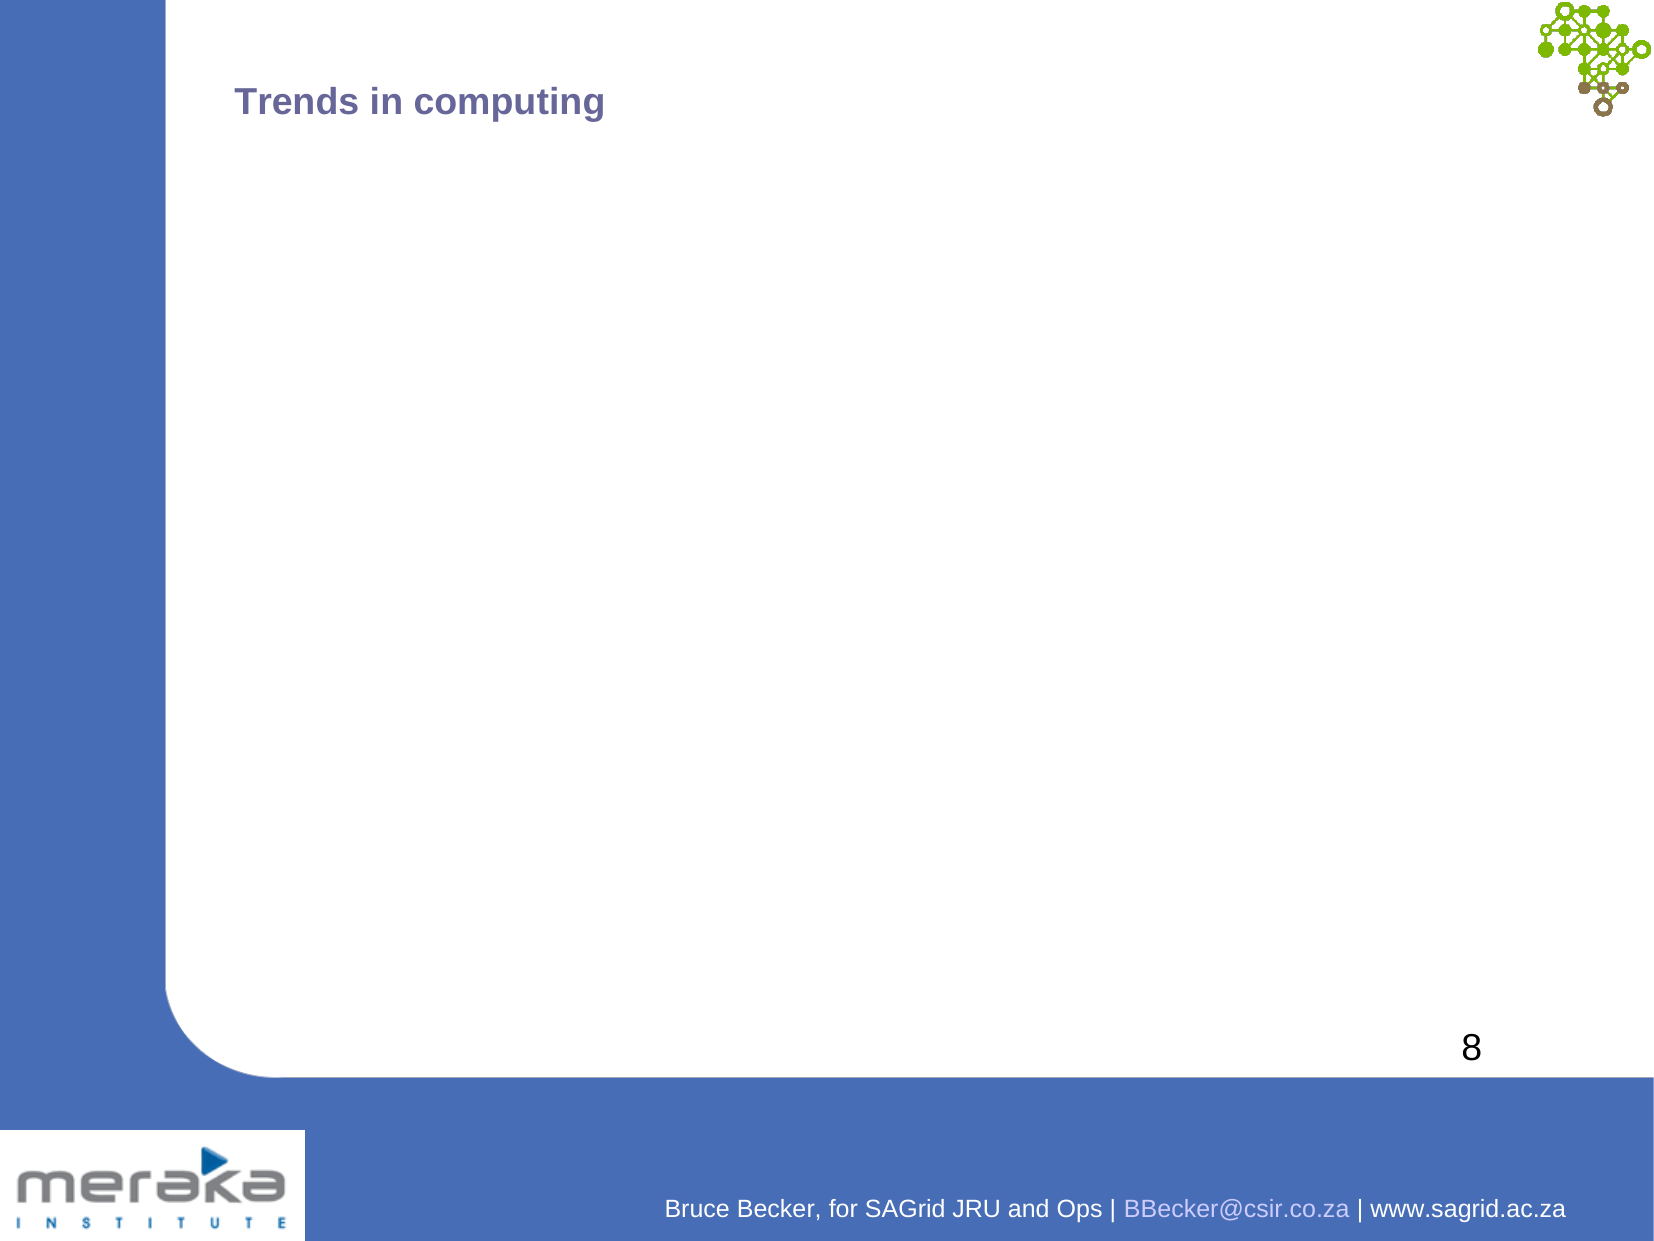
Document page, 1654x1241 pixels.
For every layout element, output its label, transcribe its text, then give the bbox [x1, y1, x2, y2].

picture [0, 0, 1654, 1241]
title Trends in computing [234, 34, 1594, 172]
